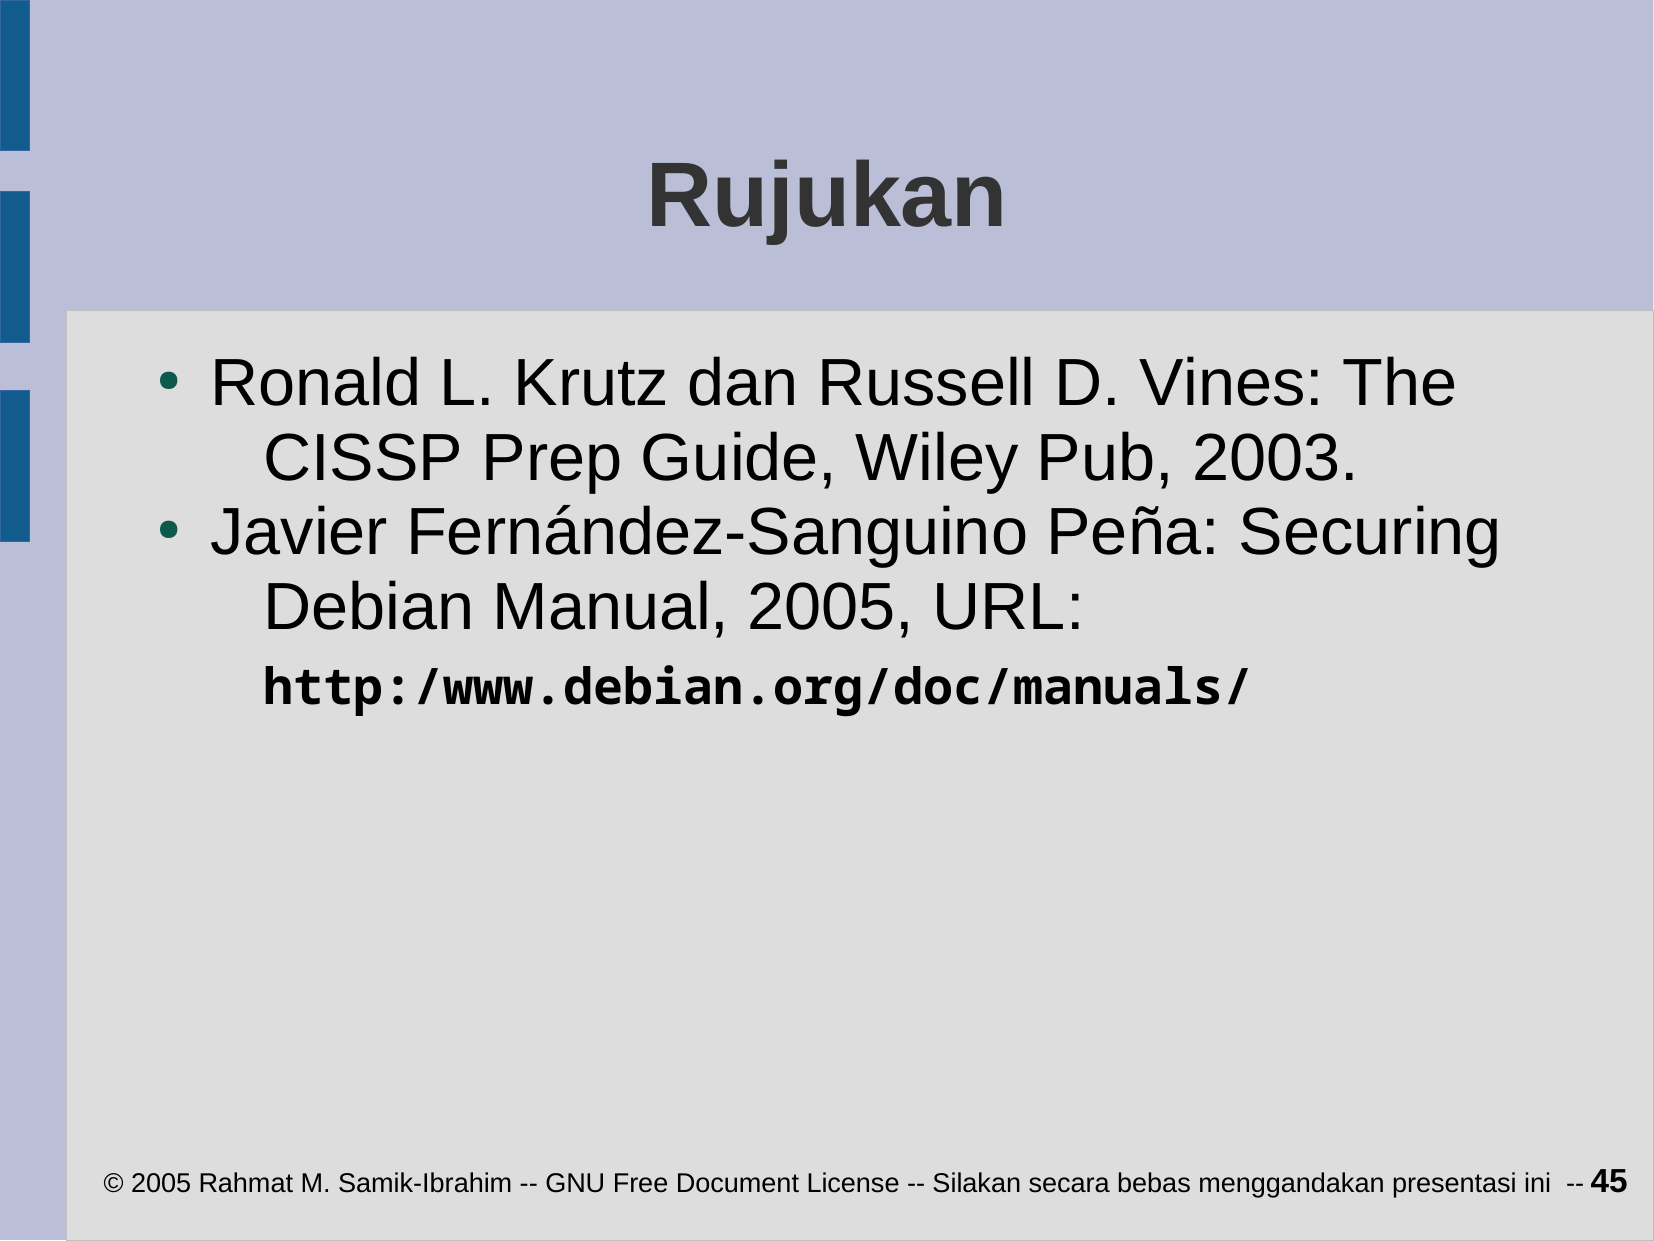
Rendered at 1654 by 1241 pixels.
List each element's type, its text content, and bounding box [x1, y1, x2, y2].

title Rujukan [121, 91, 1534, 299]
list Ronald L. Krutz dan Russell D. Vines: The CISSP Prep Guide, Wiley Pub, 2003. Javier Fernández-Sanguino Peña: Securing Debian Manual, 2005, URL: http:/www.debian.org/doc/manuals/ [121, 344, 1534, 1127]
